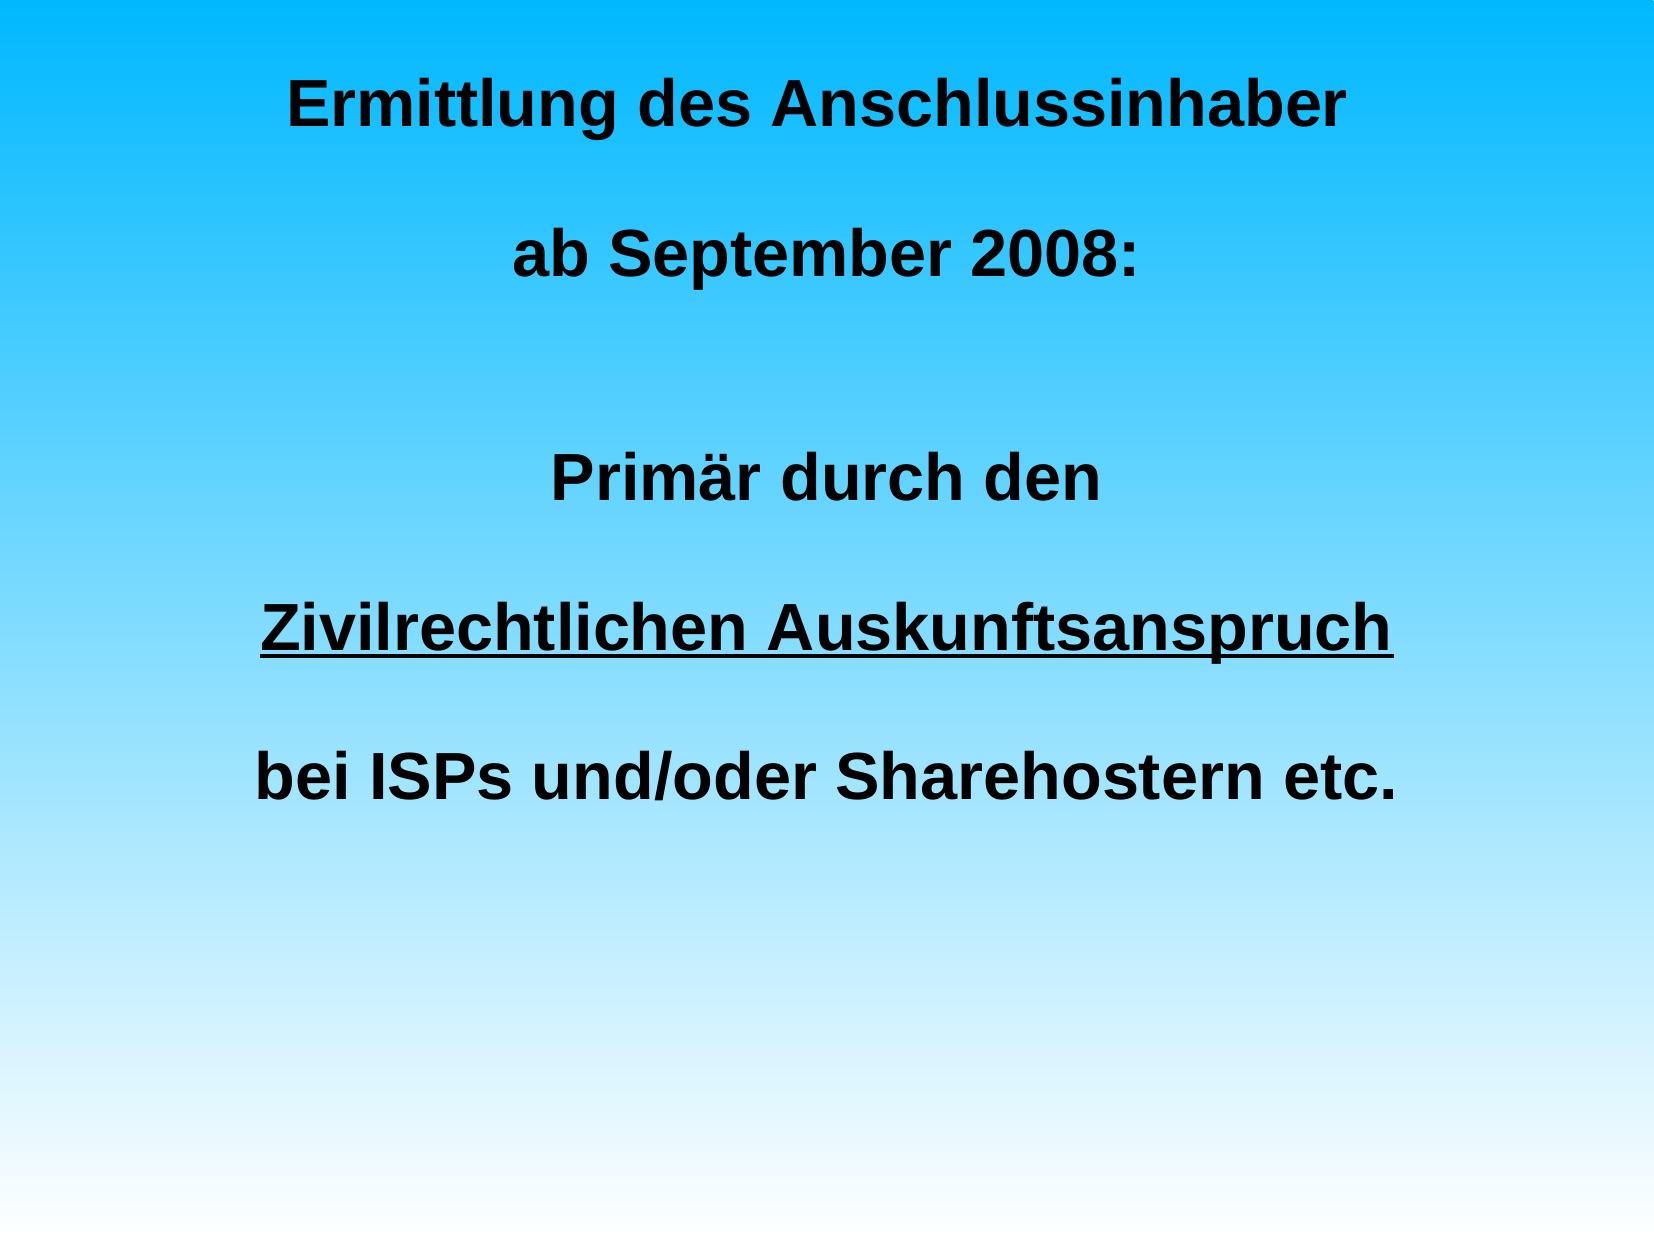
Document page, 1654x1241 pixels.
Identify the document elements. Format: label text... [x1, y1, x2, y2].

text_box Ermittlung des Anschlussinhaber ab September 2008: Primär durch den Zivilrechtlichen Auskunftsanspruch bei ISPs und/oder Sharehostern etc. [0, 59, 1654, 969]
